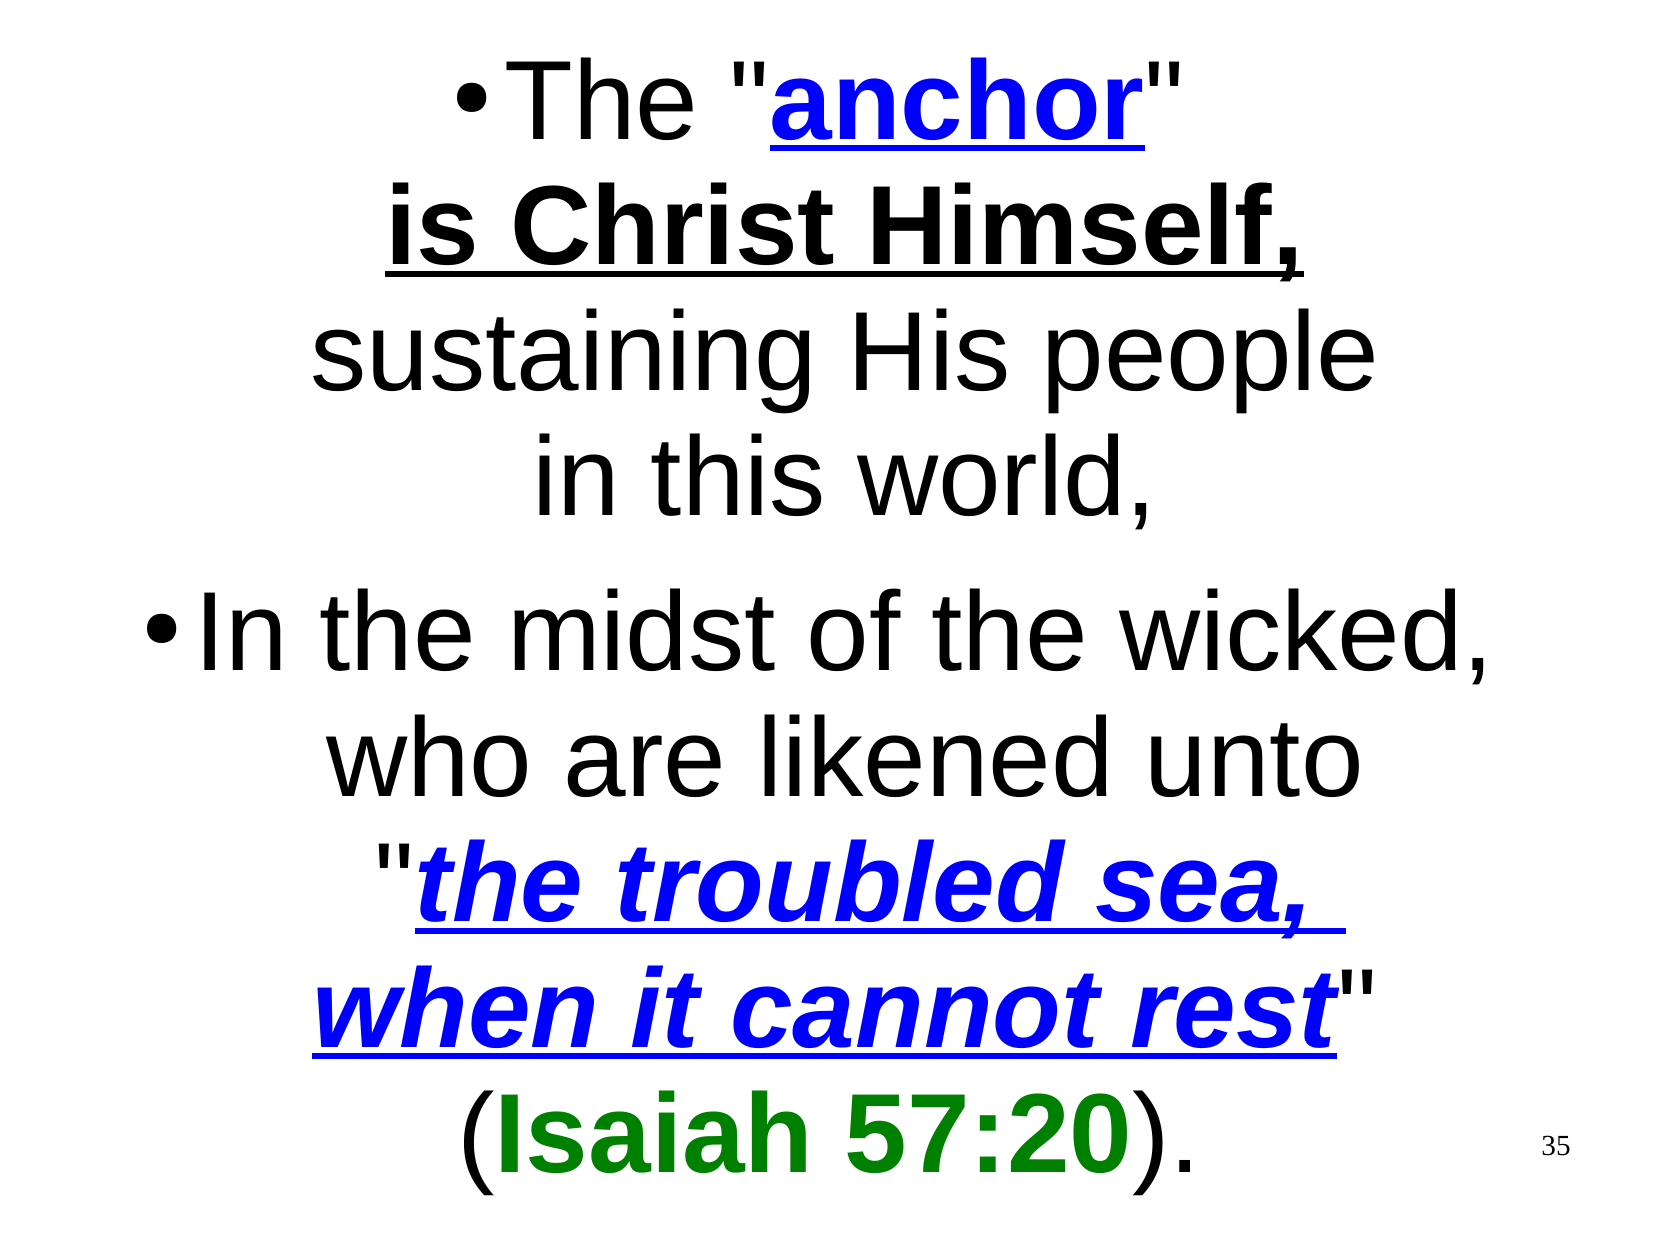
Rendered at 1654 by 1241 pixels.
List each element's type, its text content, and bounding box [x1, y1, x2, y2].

list The "anchor" is Christ Himself, sustaining His people in this world, In the midst of the wicked, who are likened unto "the troubled sea, when it cannot rest" (Isaiah 57:20). [37, 37, 1613, 1238]
